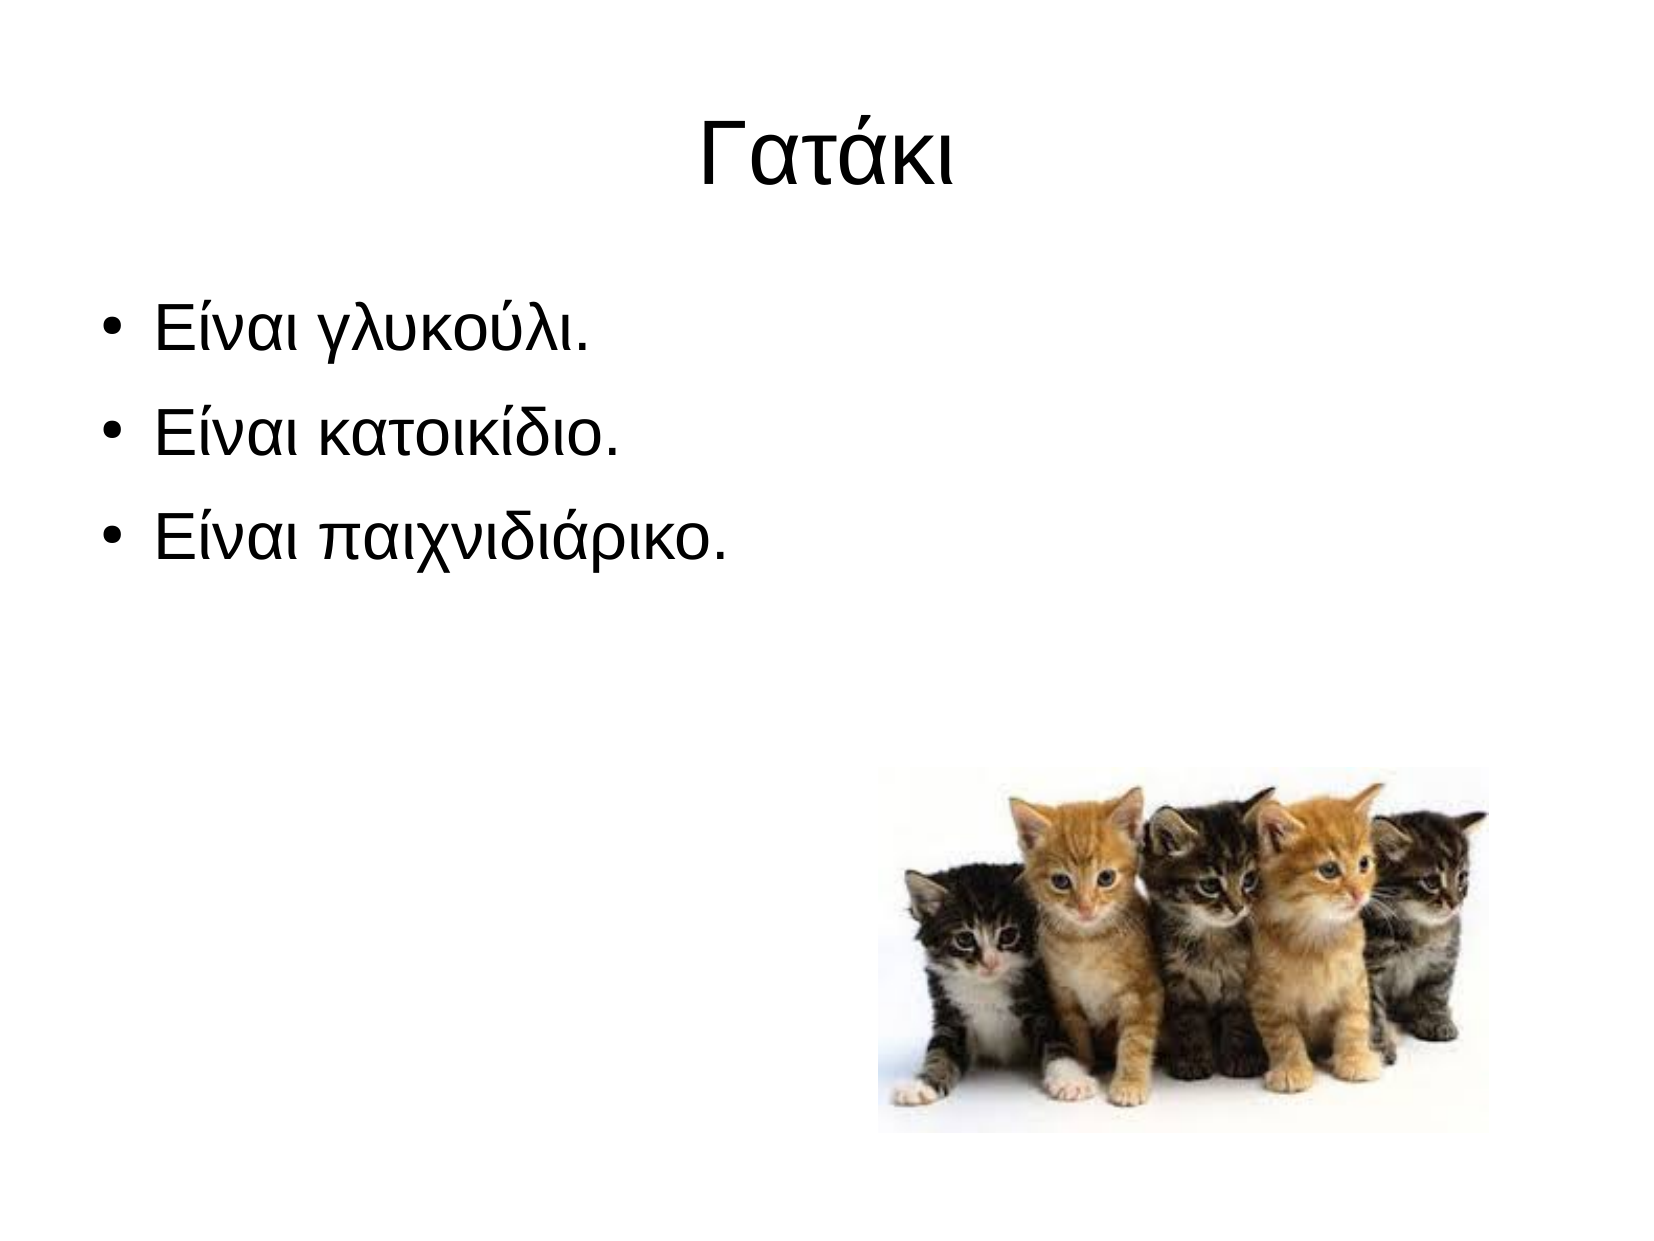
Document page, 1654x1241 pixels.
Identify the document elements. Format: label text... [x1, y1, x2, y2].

title Γατάκι [82, 49, 1571, 257]
picture [878, 767, 1489, 1133]
list Είναι γλυκούλι. Είναι κατοικίδιο. Είναι παιχνιδιάρικο. [82, 290, 1571, 1109]
